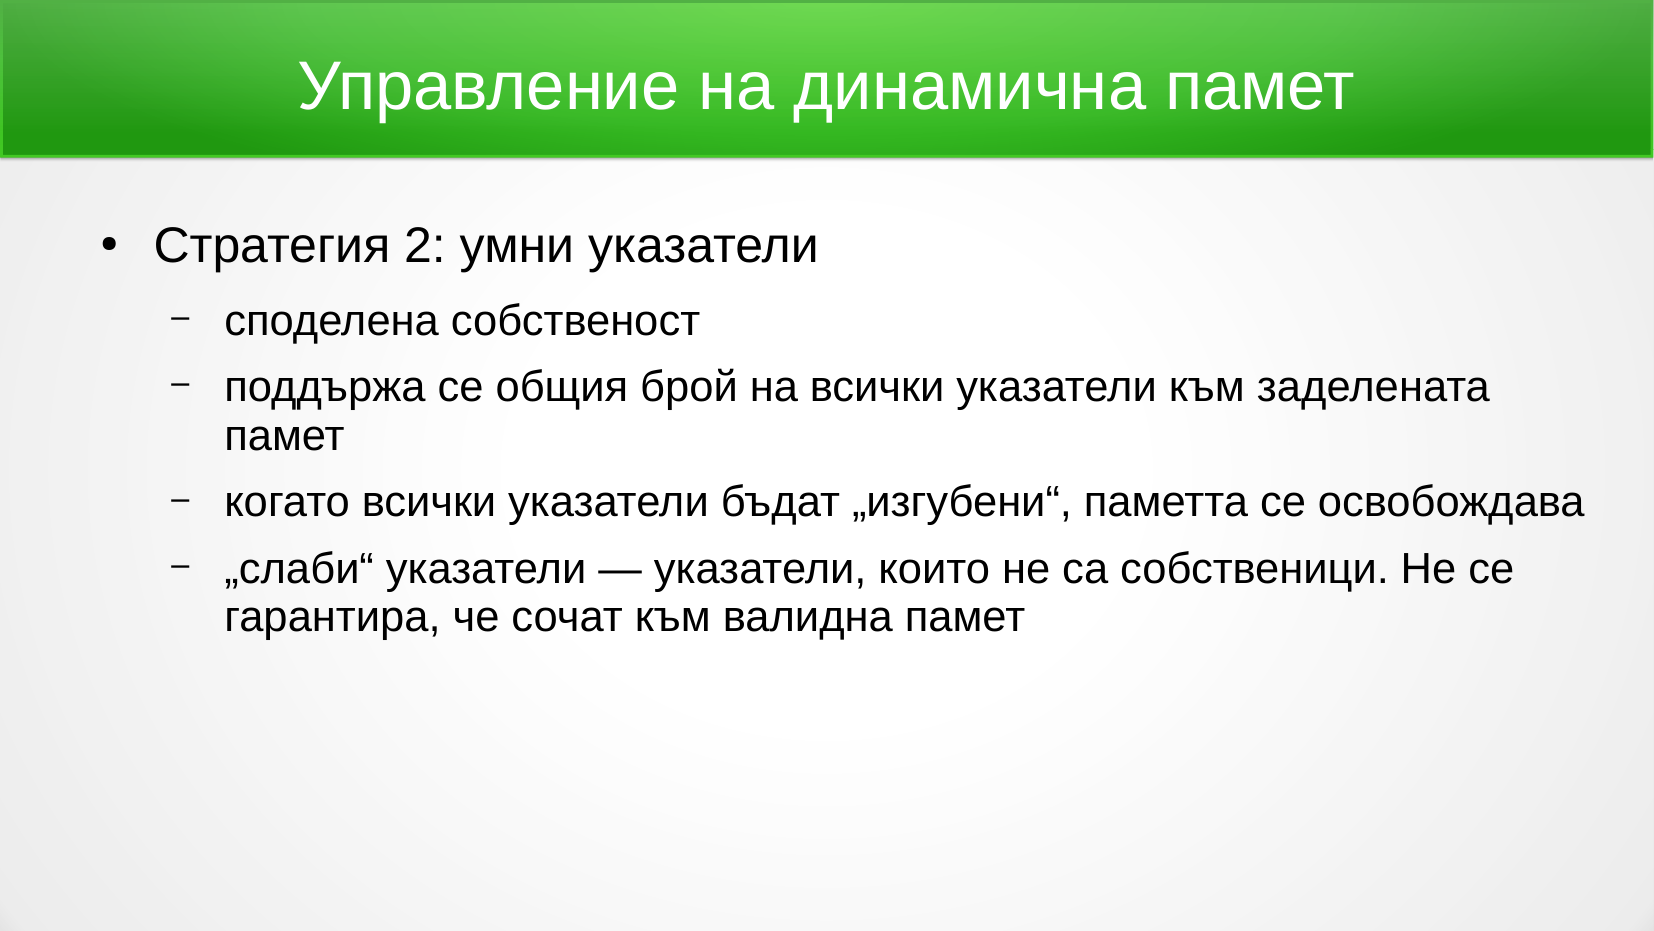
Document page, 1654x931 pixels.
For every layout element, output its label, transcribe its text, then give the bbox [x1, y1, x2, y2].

title Управление на динамична памет [82, 37, 1571, 135]
list Стратегия 2: умни указатели споделена собственост поддържа се общия брой на всички указатели към заделената памет когато всички указатели бъдат „изгубени“, паметта се освобождава „слаби“ указатели — указатели, които не са собственици. Не се гарантира, че сочат към валидна памет [82, 217, 1595, 898]
